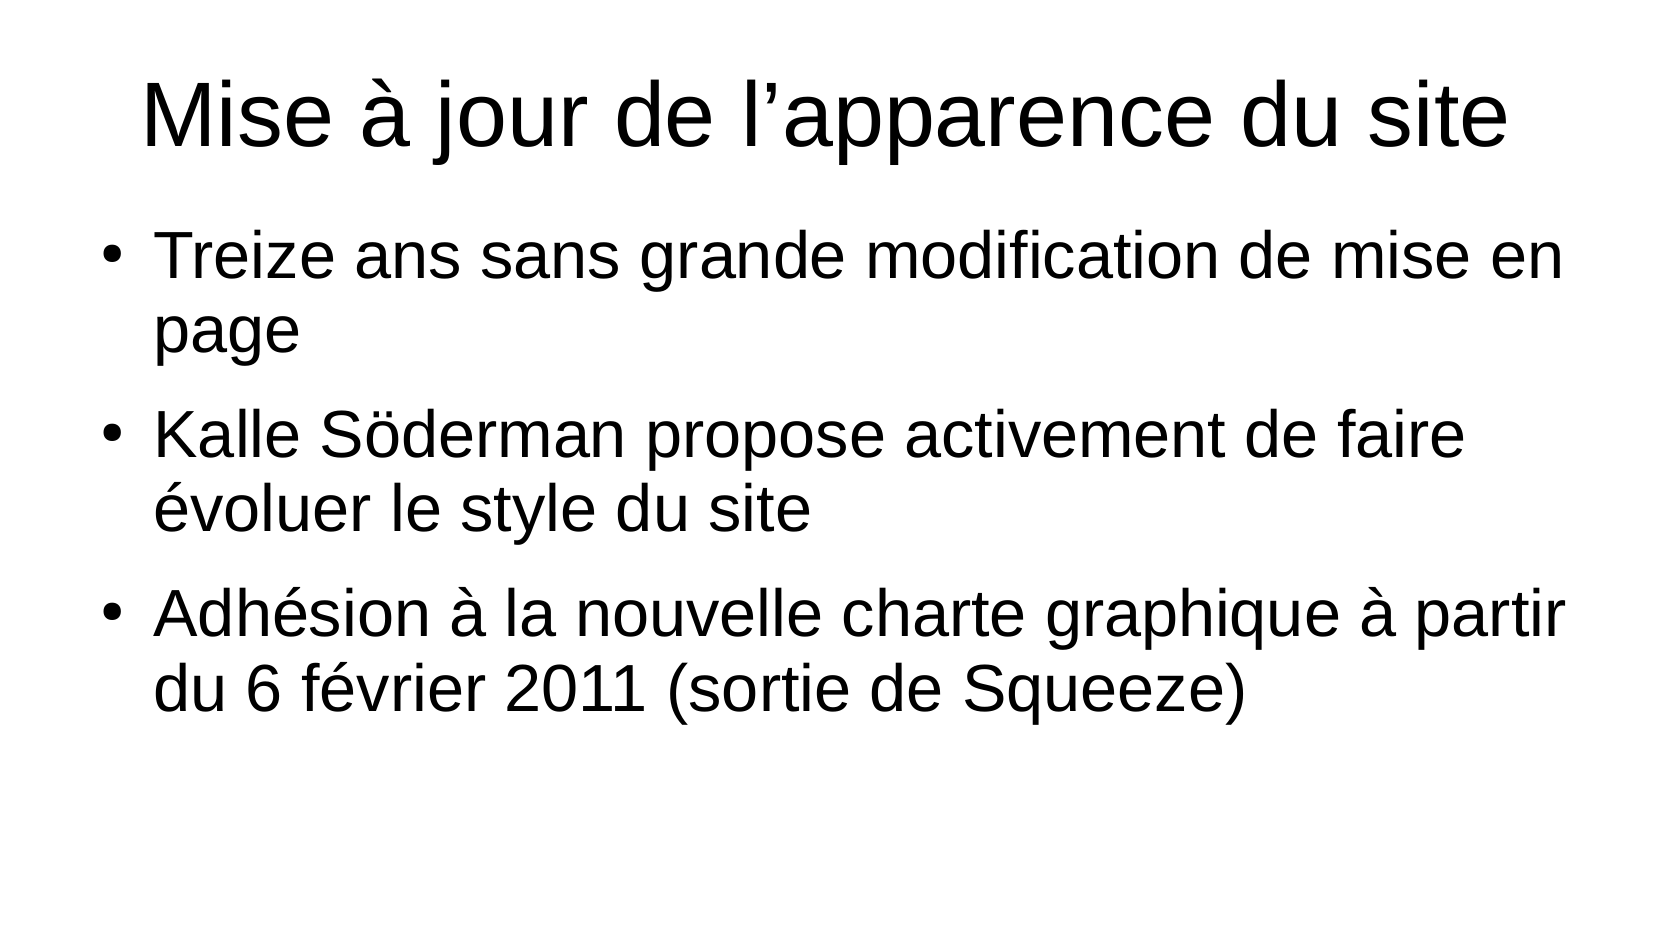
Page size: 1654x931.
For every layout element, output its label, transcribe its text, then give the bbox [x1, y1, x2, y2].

title Mise à jour de l’apparence du site [82, 37, 1571, 193]
list Treize ans sans grande modification de mise en page Kalle Söderman propose activement de faire évoluer le style du site Adhésion à la nouvelle charte graphique à partir du 6 février 2011 (sortie de Squeeze) [82, 217, 1571, 758]
